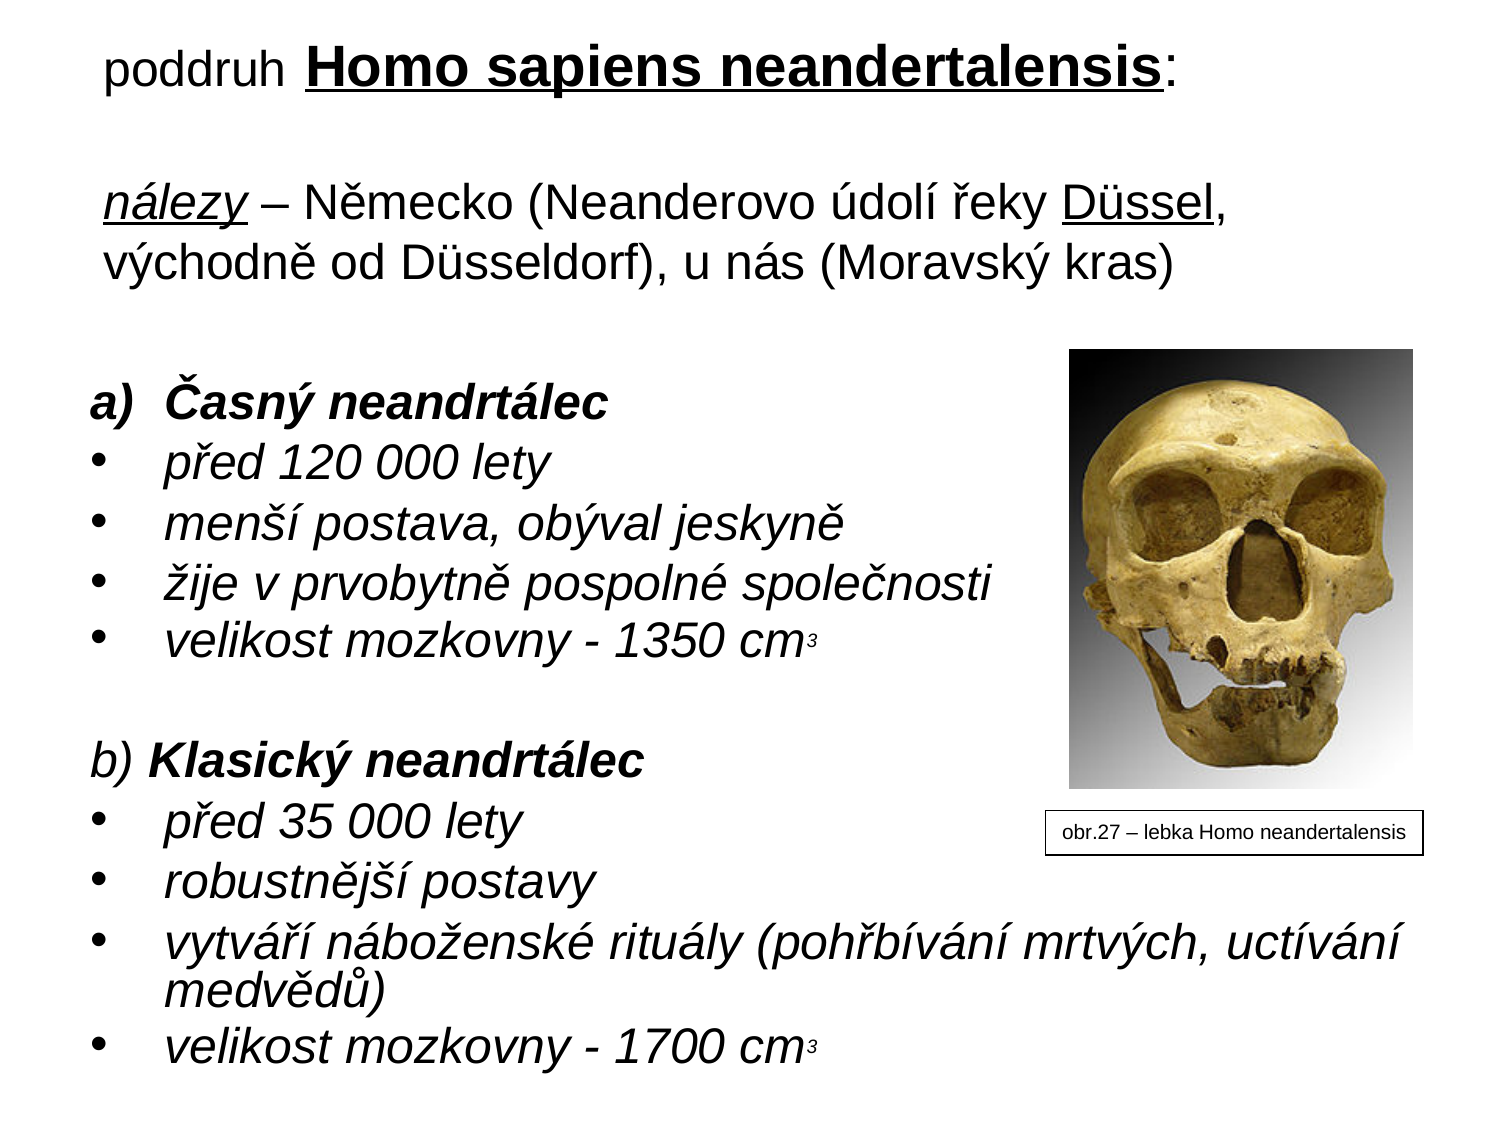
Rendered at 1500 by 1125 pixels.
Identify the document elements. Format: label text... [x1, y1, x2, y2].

title poddruh Homo sapiens neandertalensis: nálezy – Německo (Neanderovo údolí řeky Düssel, východně od Düsseldorf), u nás (Moravský kras) [88, 11, 1424, 326]
picture [1069, 349, 1413, 790]
list Časný neandrtálec před 120 000 lety menší postava, obýval jeskyně žije v prvobytně pospolné společnosti velikost mozkovny - 1350 cm3 b) Klasický neandrtálec před 35 000 lety robustnější postavy vytváří náboženské rituály (pohřbívání mrtvých, uctívání medvědů) velikost mozkovny - 1700 cm3 [75, 326, 1426, 1074]
text_box obr.27 – lebka Homo neandertalensis [1045, 810, 1424, 856]
